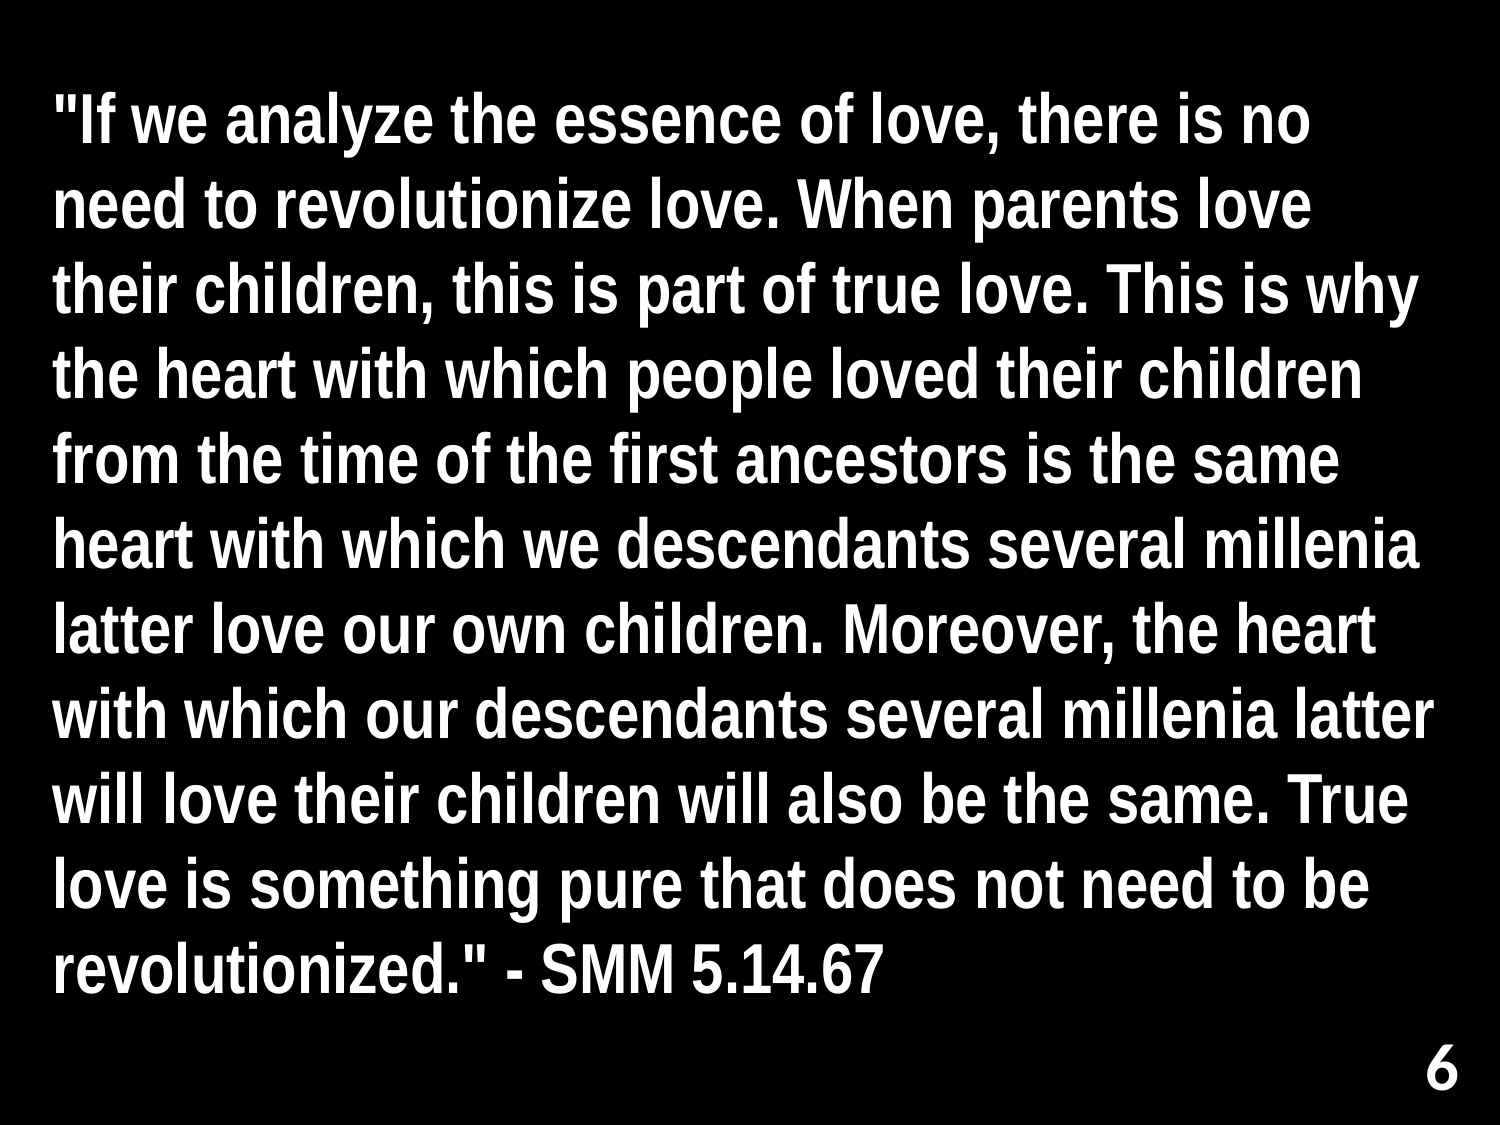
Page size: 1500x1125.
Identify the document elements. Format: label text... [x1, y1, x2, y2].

text_box "If we analyze the essence of love, there is no need to revolutionize love. When parents love their children, this is part of true love. This is why the heart with which people loved their children from the time of the first ancestors is the same heart with which we descendants several millenia latter love our own children. Moreover, the heart with which our descendants several millenia latter will love their children will also be the same. True love is something pure that does not need to be revolutionized." - SMM 5.14.67 [38, 66, 1463, 1015]
text_box 6 [1410, 1016, 1476, 1113]
